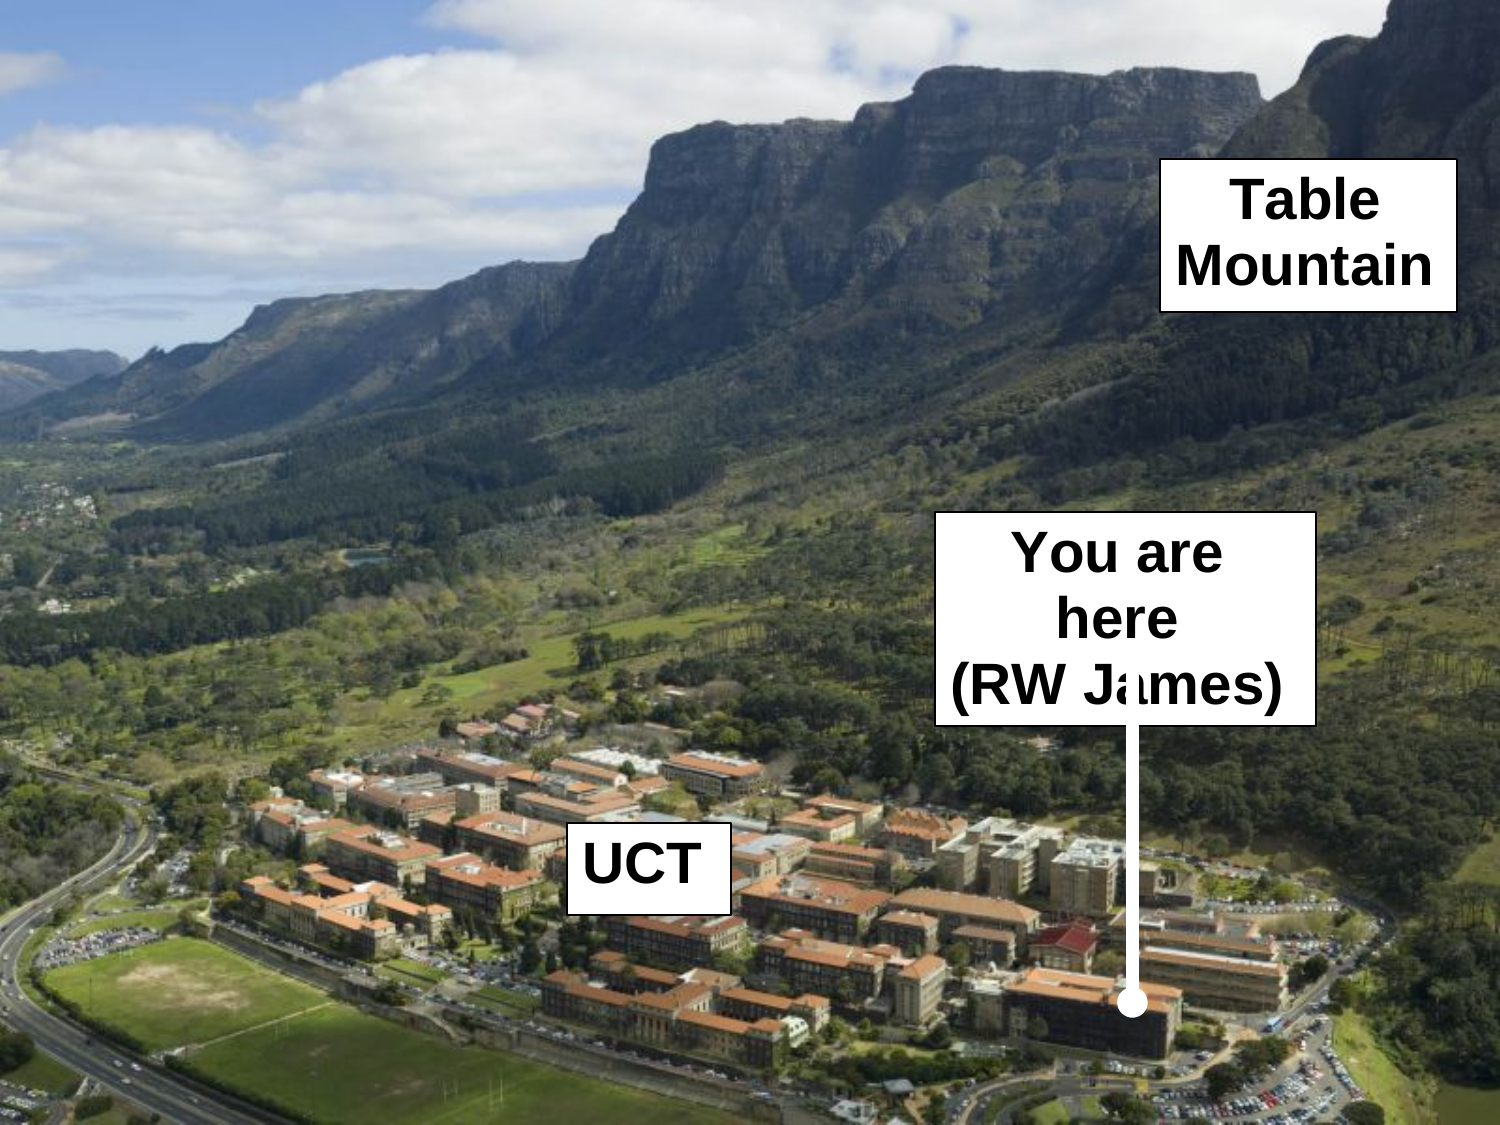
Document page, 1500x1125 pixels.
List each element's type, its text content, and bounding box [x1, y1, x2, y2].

text_box Table Mountain [1160, 159, 1458, 312]
picture [0, 0, 1500, 1125]
text_box You are here (RW James) [934, 511, 1317, 665]
text_box UCT [566, 822, 732, 915]
